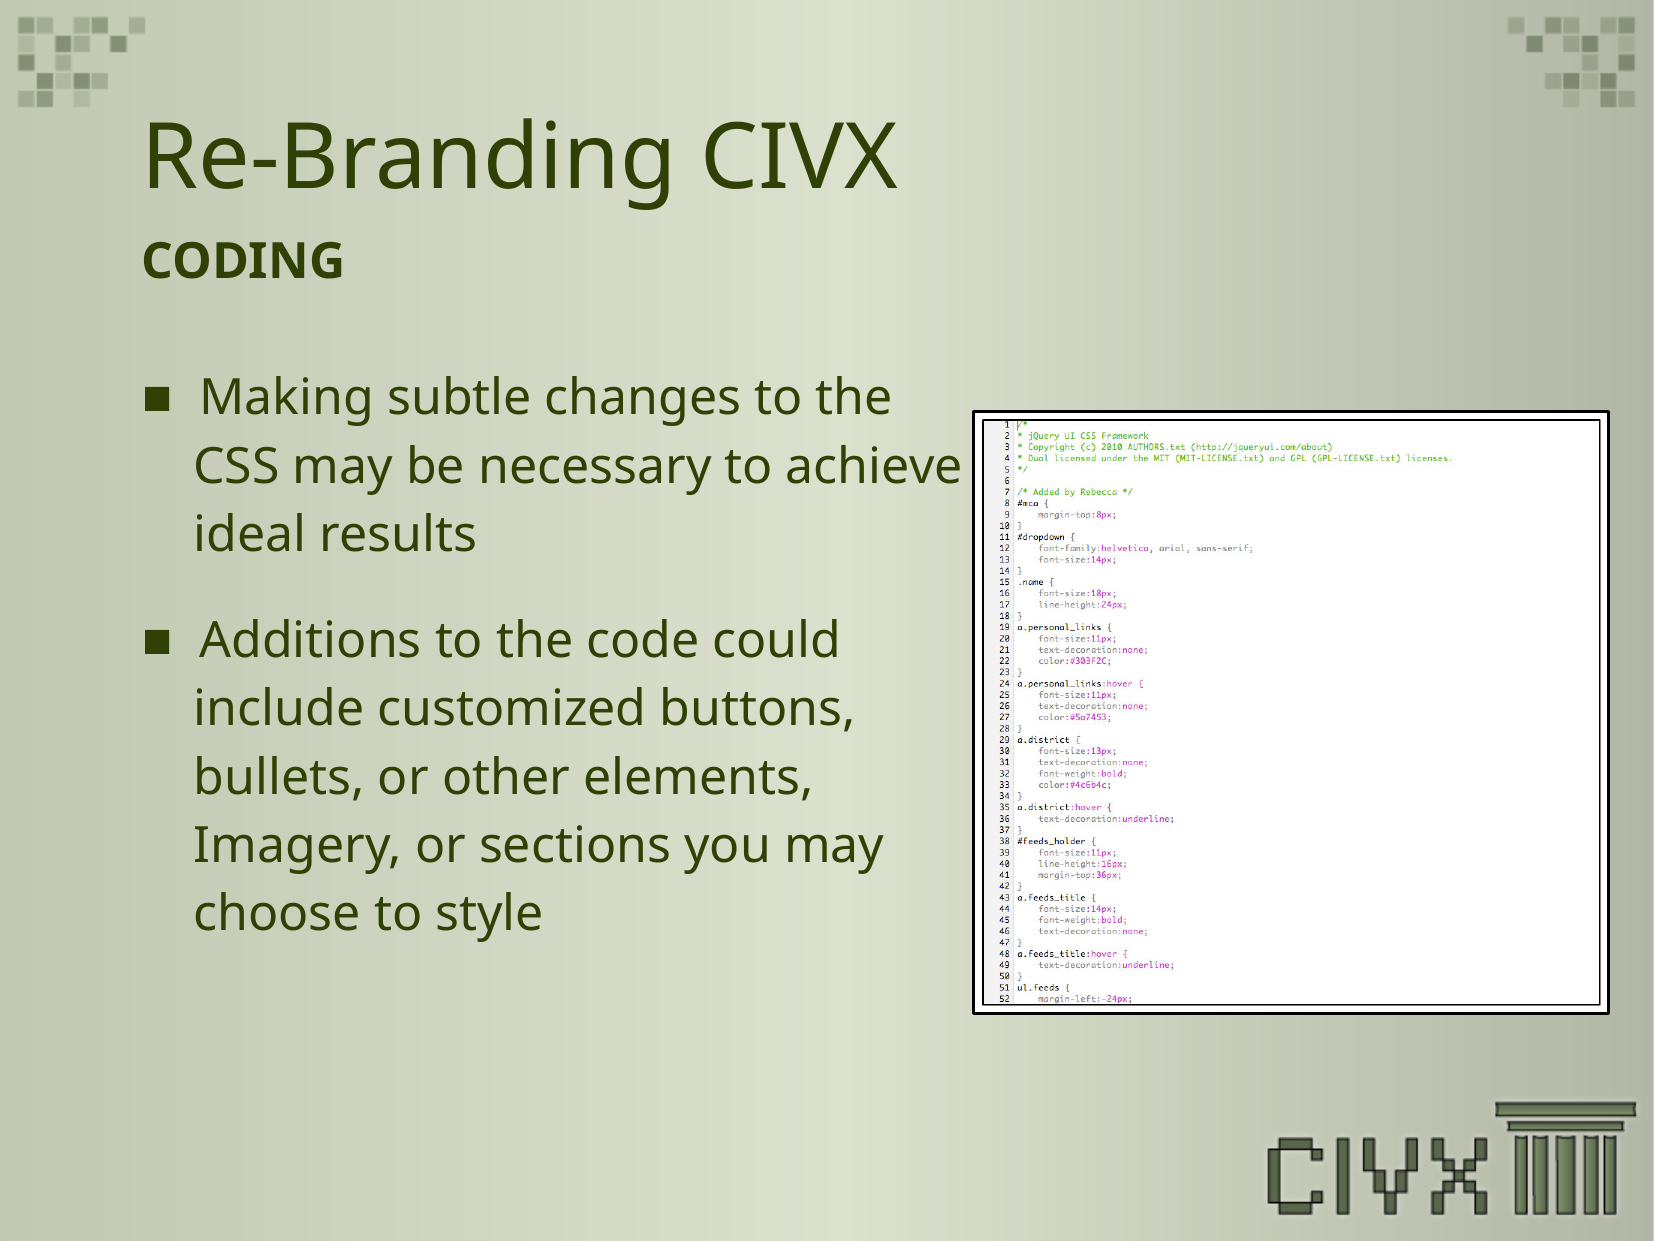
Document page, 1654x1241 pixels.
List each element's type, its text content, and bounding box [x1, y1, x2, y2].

title Re-Branding CIVX [141, 56, 1630, 250]
subtitle CODING n Making subtle changes to the CSS may be necessary to achieve ideal results n Additions to the code could include customized buttons, bullets, or other elements, Imagery, or sections you may choose to style [141, 285, 1630, 1090]
picture [0, 0, 1654, 1241]
